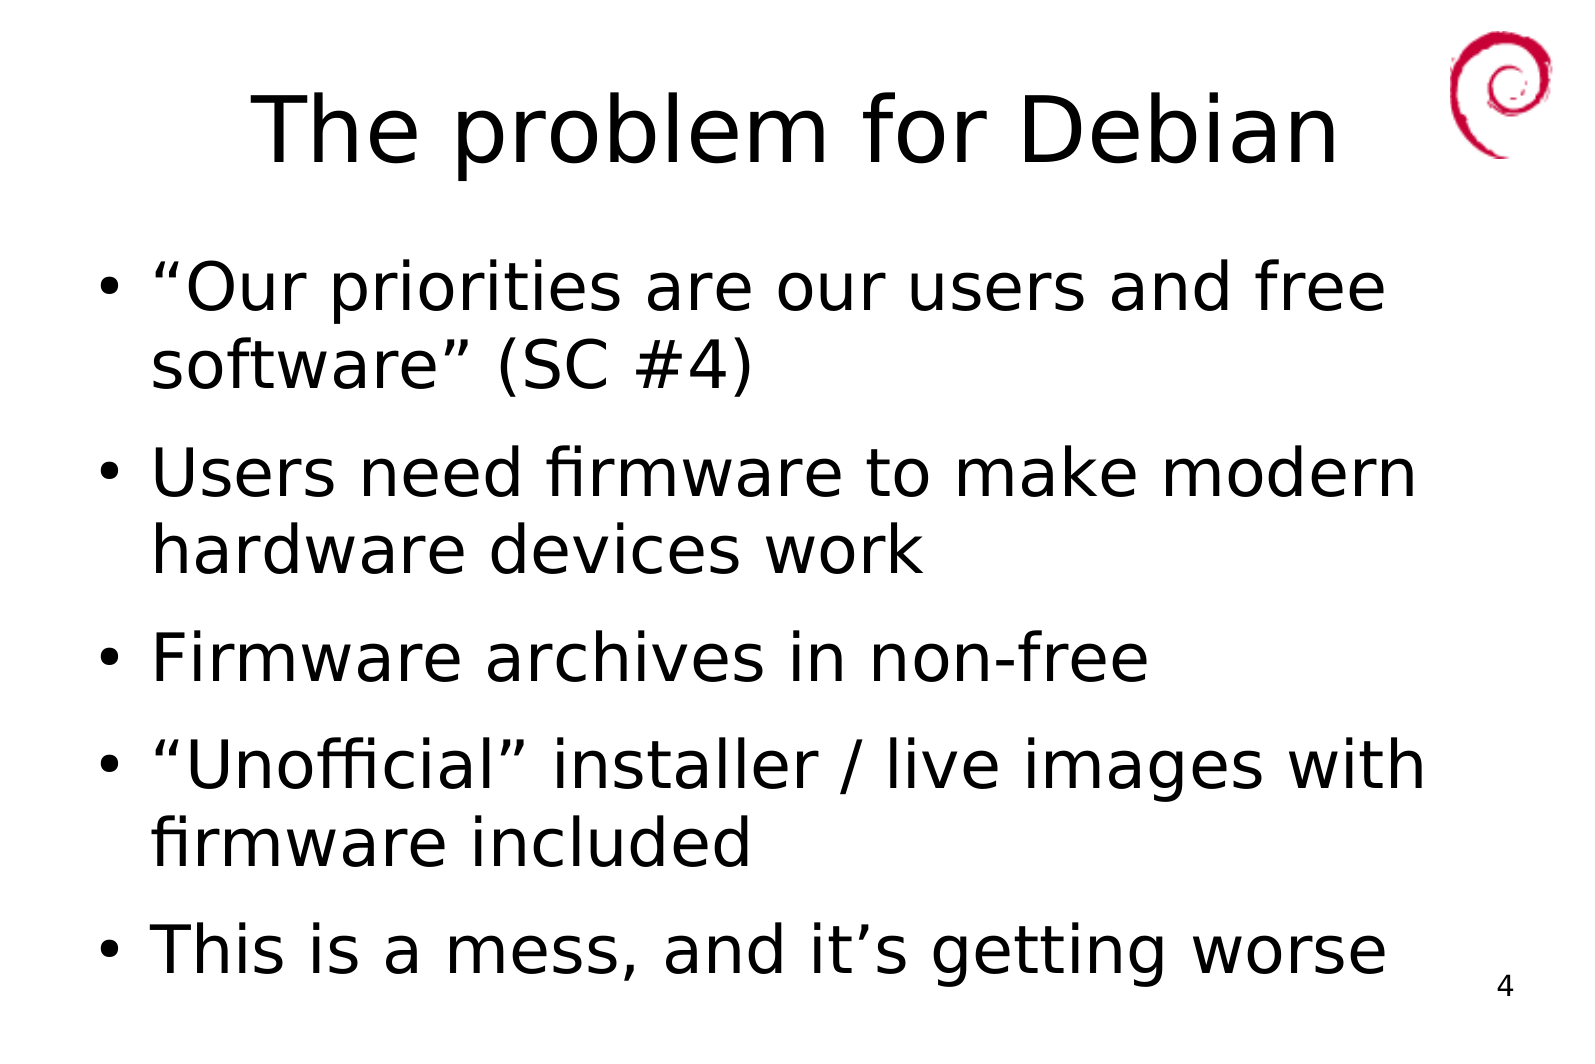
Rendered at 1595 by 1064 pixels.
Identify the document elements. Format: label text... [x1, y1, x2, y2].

title The problem for Debian [79, 42, 1515, 220]
list “Our priorities are our users and free software” (SC #4) Users need firmware to make modern hardware devices work Firmware archives in non-free “Unofficial” installer / live images with firmware included This is a mess, and it’s getting worse [79, 248, 1515, 990]
picture [1450, 31, 1555, 159]
